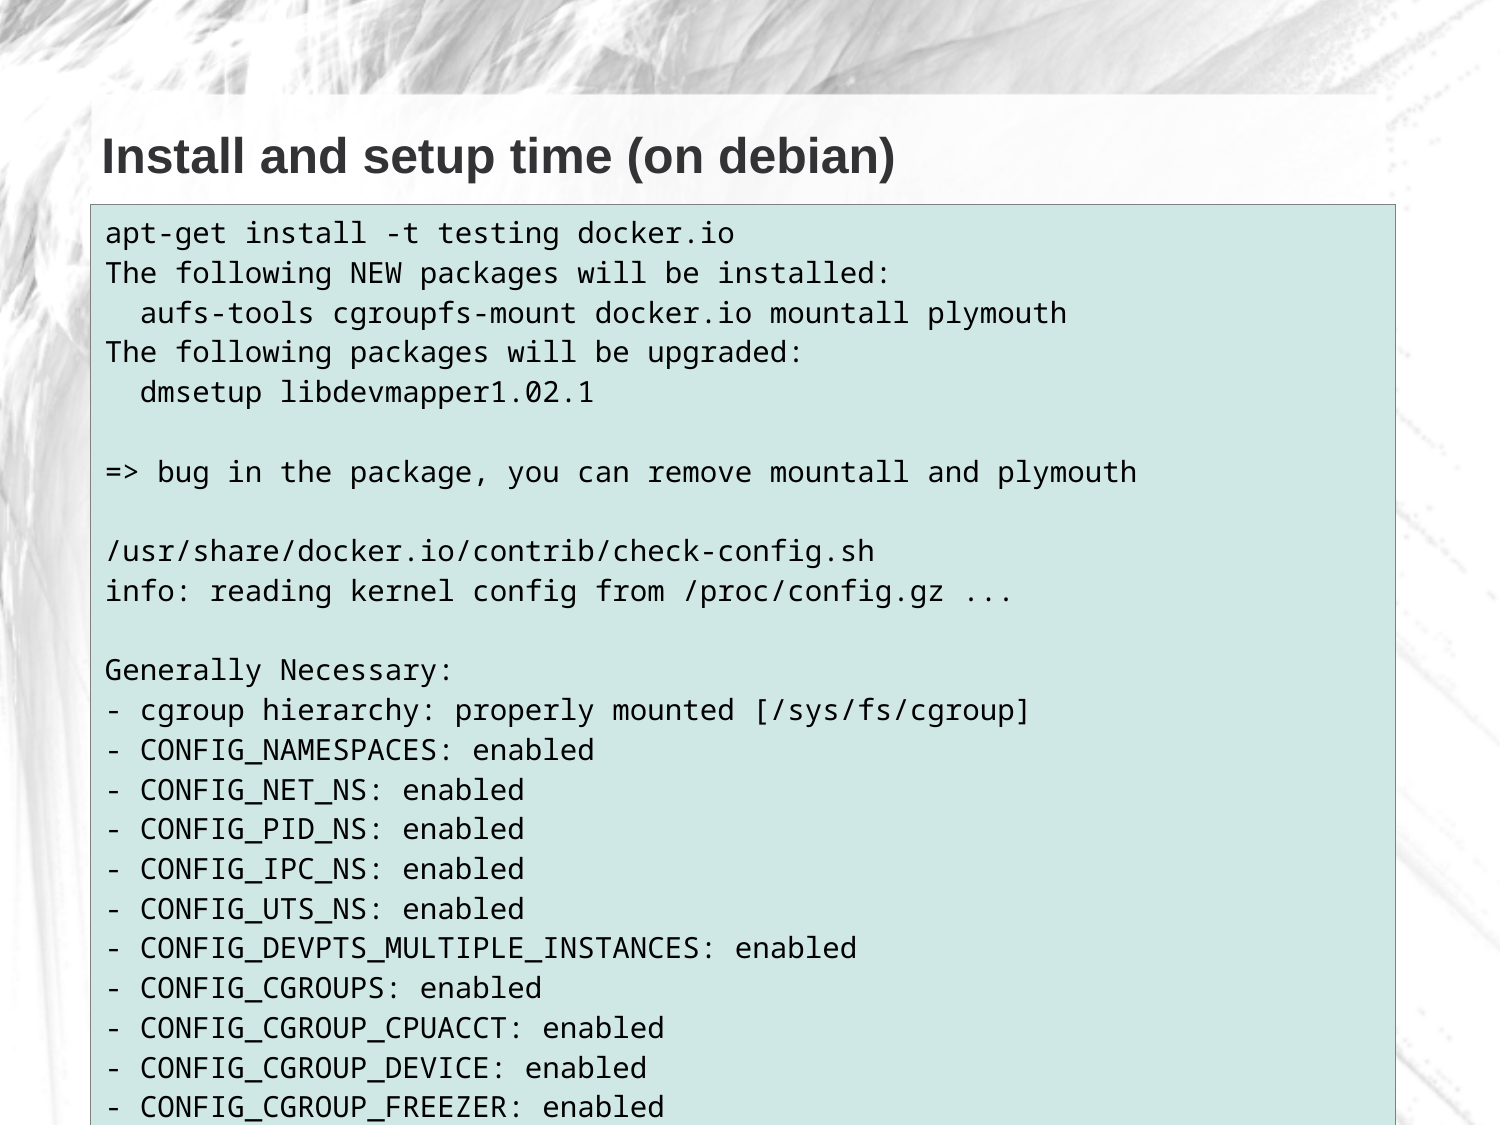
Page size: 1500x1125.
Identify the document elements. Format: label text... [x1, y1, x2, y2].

text_box apt-get install -t testing docker.io The following NEW packages will be installed: aufs-tools cgroupfs-mount docker.io mountall plymouth The following packages will be upgraded: dmsetup libdevmapper1.02.1 => bug in the package, you can remove mountall and plymouth /usr/share/docker.io/contrib/check-config.sh info: reading kernel config from /proc/config.gz ... Generally Necessary: - cgroup hierarchy: properly mounted [/sys/fs/cgroup] - CONFIG_NAMESPACES: enabled - CONFIG_NET_NS: enabled - CONFIG_PID_NS: enabled - CONFIG_IPC_NS: enabled - CONFIG_UTS_NS: enabled - CONFIG_DEVPTS_MULTIPLE_INSTANCES: enabled - CONFIG_CGROUPS: enabled - CONFIG_CGROUP_CPUACCT: enabled - CONFIG_CGROUP_DEVICE: enabled - CONFIG_CGROUP_FREEZER: enabled - CONFIG_CGROUP_SCHED: enabled (...) [90, 204, 1396, 1071]
picture [0, 0, 1500, 1125]
title Install and setup time (on debian) [61, 108, 1412, 205]
